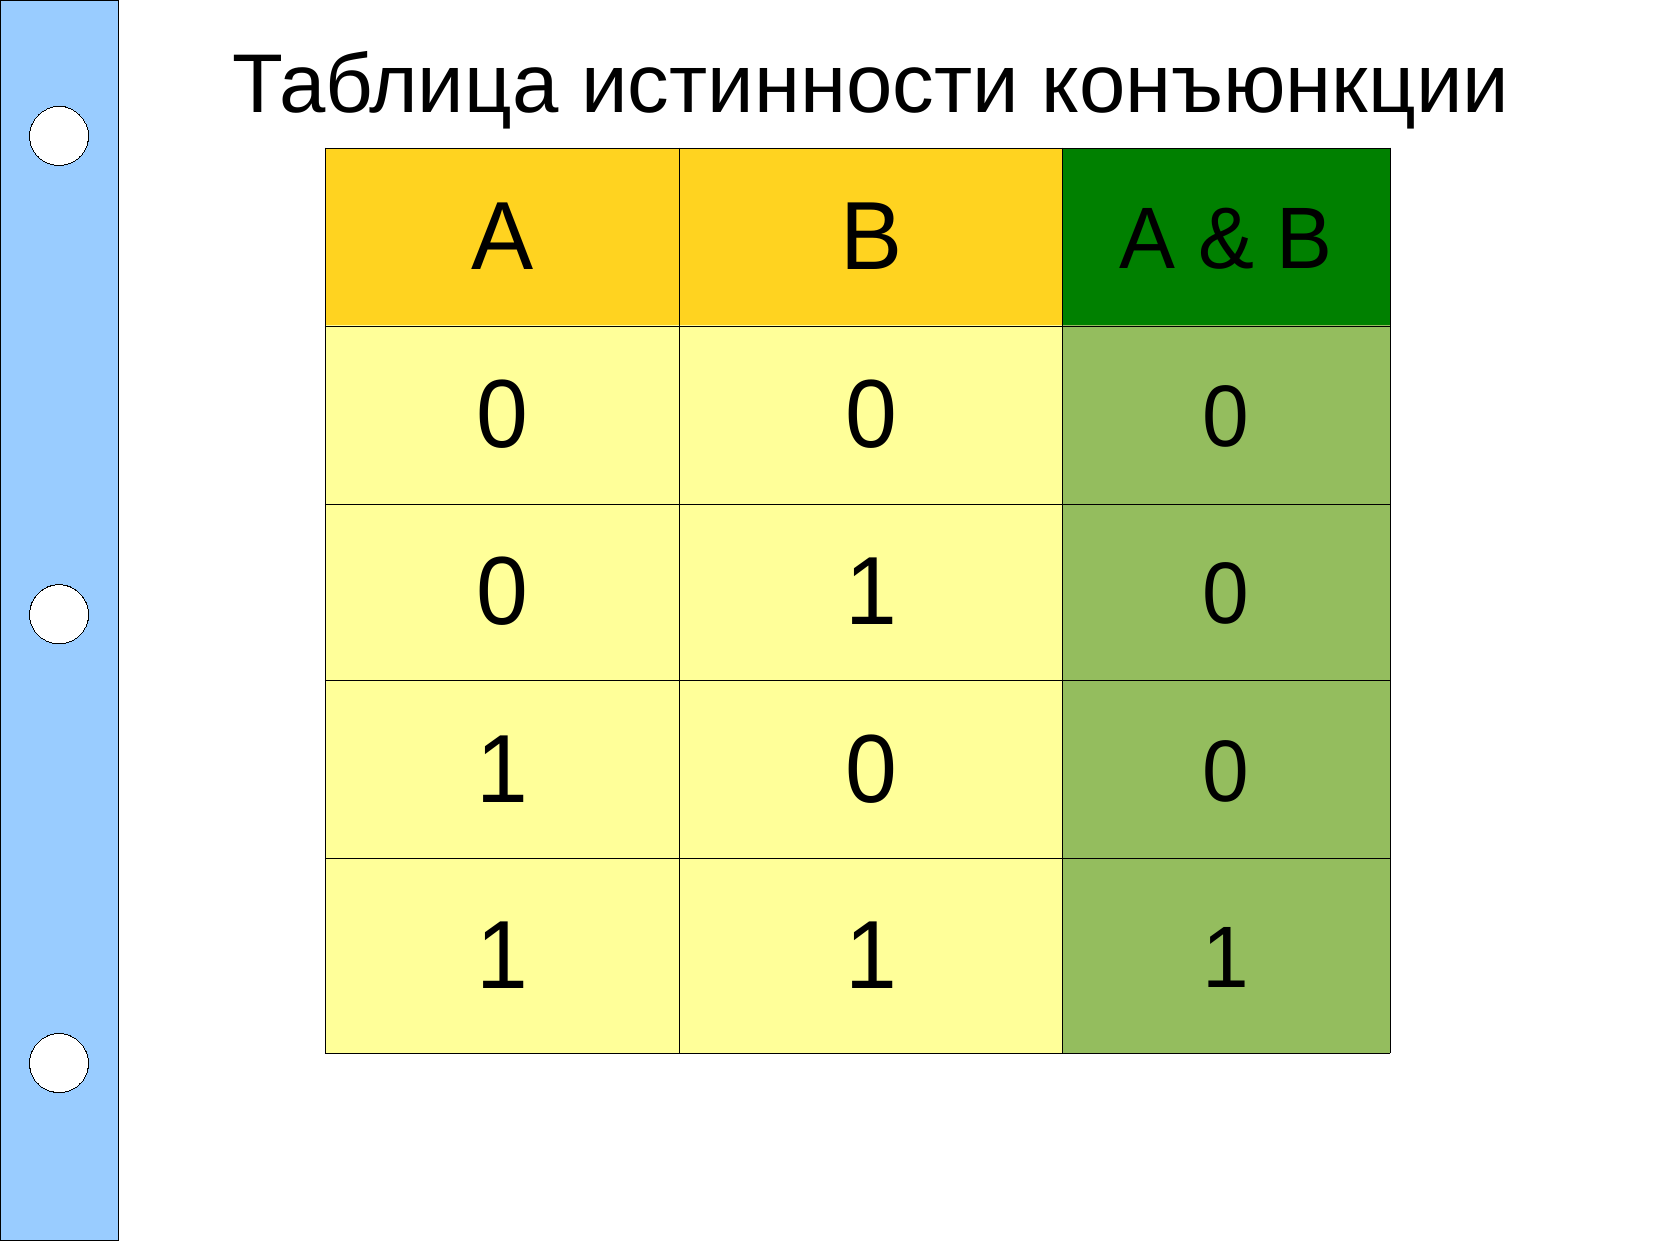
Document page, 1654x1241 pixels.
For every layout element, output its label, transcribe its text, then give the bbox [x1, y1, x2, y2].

text_box [0, 0, 119, 1241]
text_box [147, 1033, 1595, 1105]
chart [324, 147, 1393, 1033]
text_box Таблица истинности конъюнкции [118, 29, 1625, 138]
